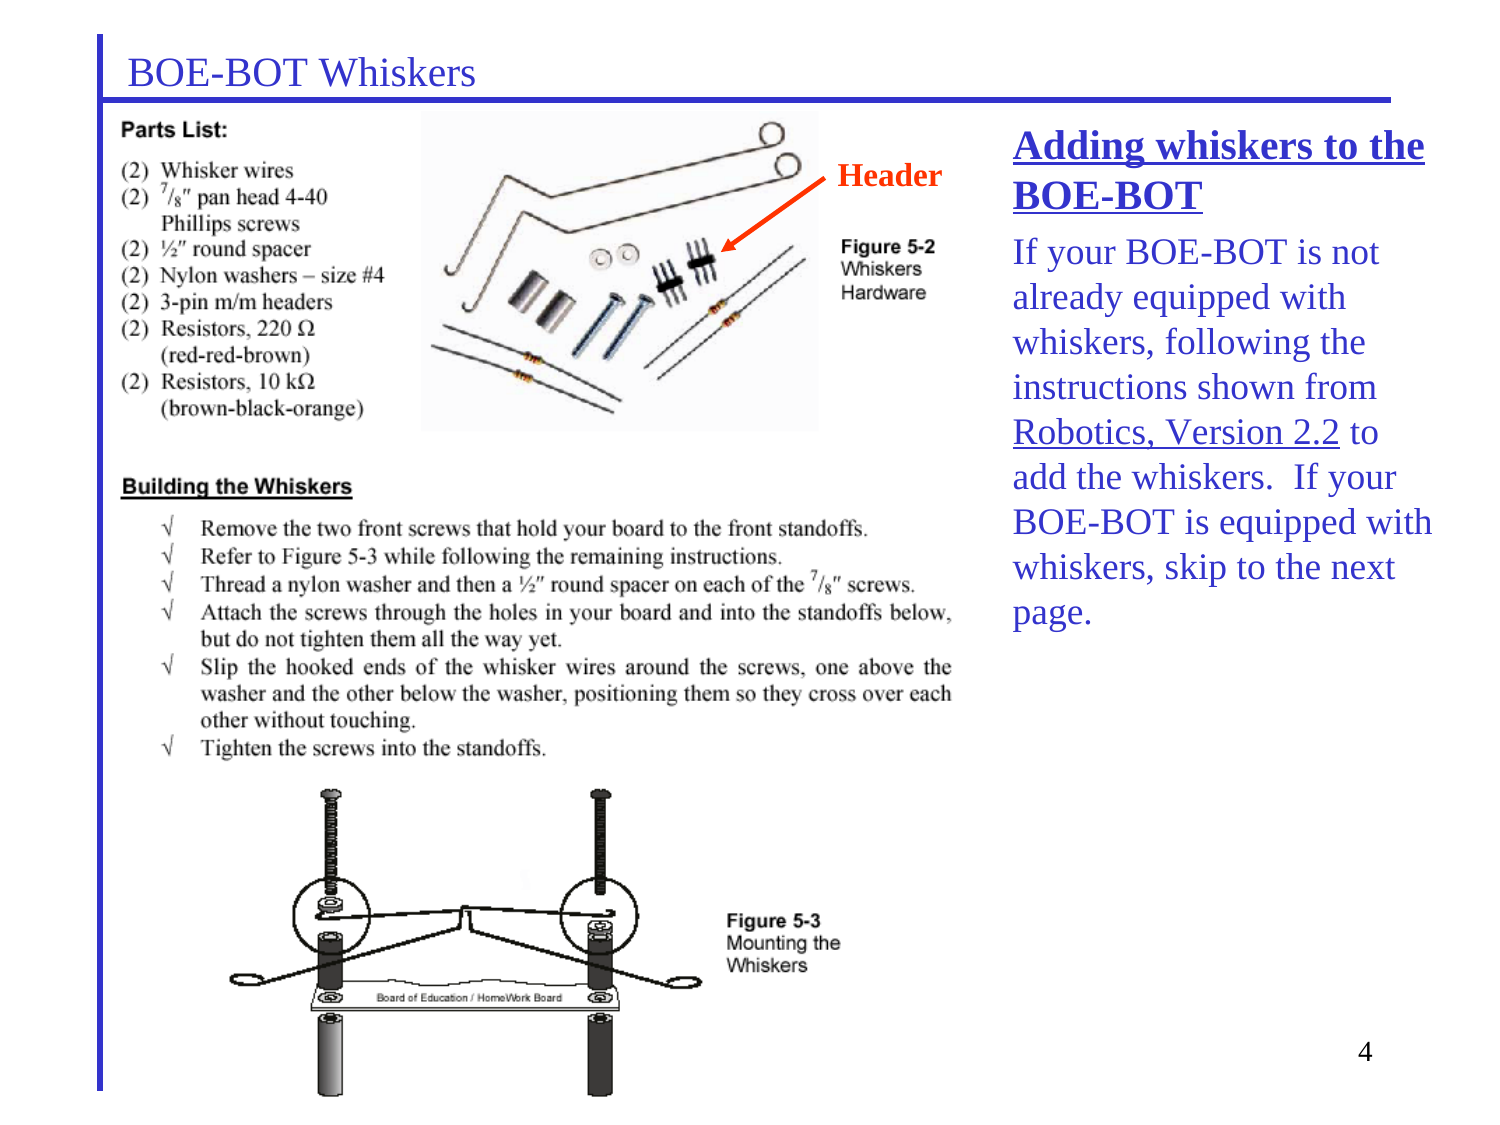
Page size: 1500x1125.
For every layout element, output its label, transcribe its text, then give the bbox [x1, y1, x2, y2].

text_box Header [822, 145, 958, 201]
text_box BOE-BOT Whiskers [112, 37, 1450, 88]
picture [113, 111, 968, 1100]
text_box <number> [1074, 1025, 1388, 1101]
text_box Adding whiskers to the BOE-BOT If your BOE-BOT is not already equipped with whiskers, following the instructions shown from Robotics, Version 2.2 to add the whiskers. If your BOE-BOT is equipped with whiskers, skip to the next page. [997, 110, 1448, 650]
